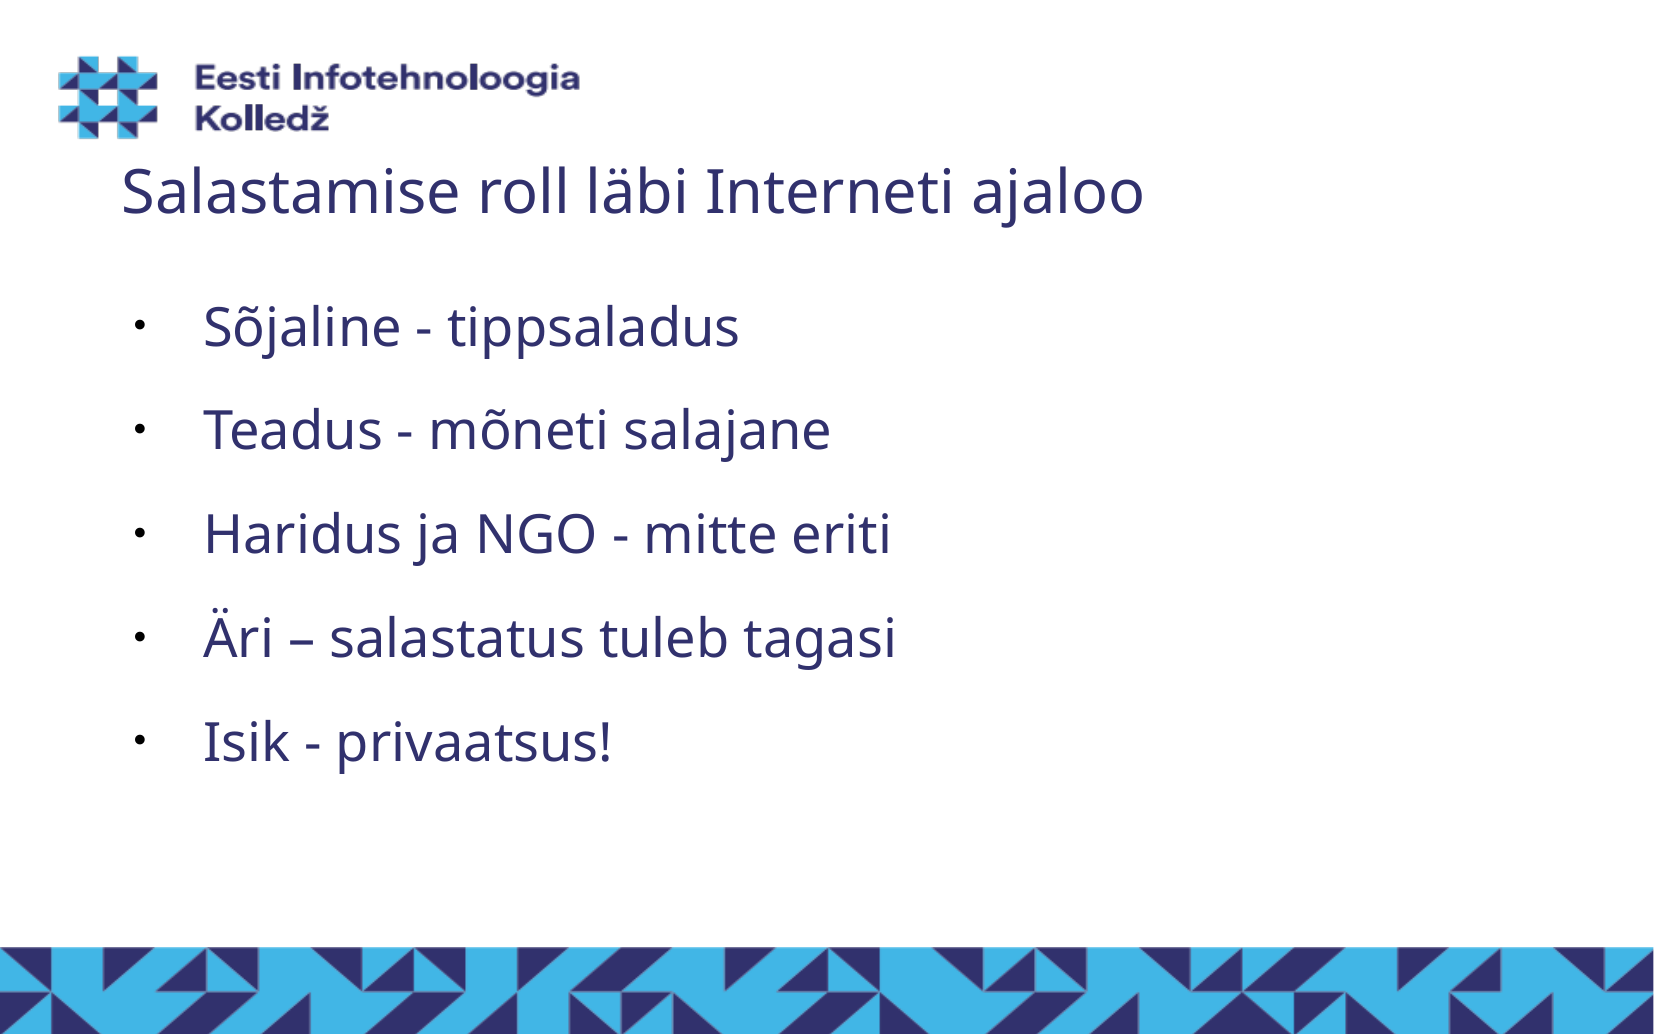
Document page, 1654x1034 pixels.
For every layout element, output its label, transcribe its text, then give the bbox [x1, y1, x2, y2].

title Salastamise roll läbi Interneti ajaloo [121, 103, 1534, 276]
list Sõjaline - tippsaladus Teadus - mõneti salajane Haridus ja NGO - mitte eriti Äri – salastatus tuleb tagasi Isik - privaatsus! [121, 287, 1534, 939]
